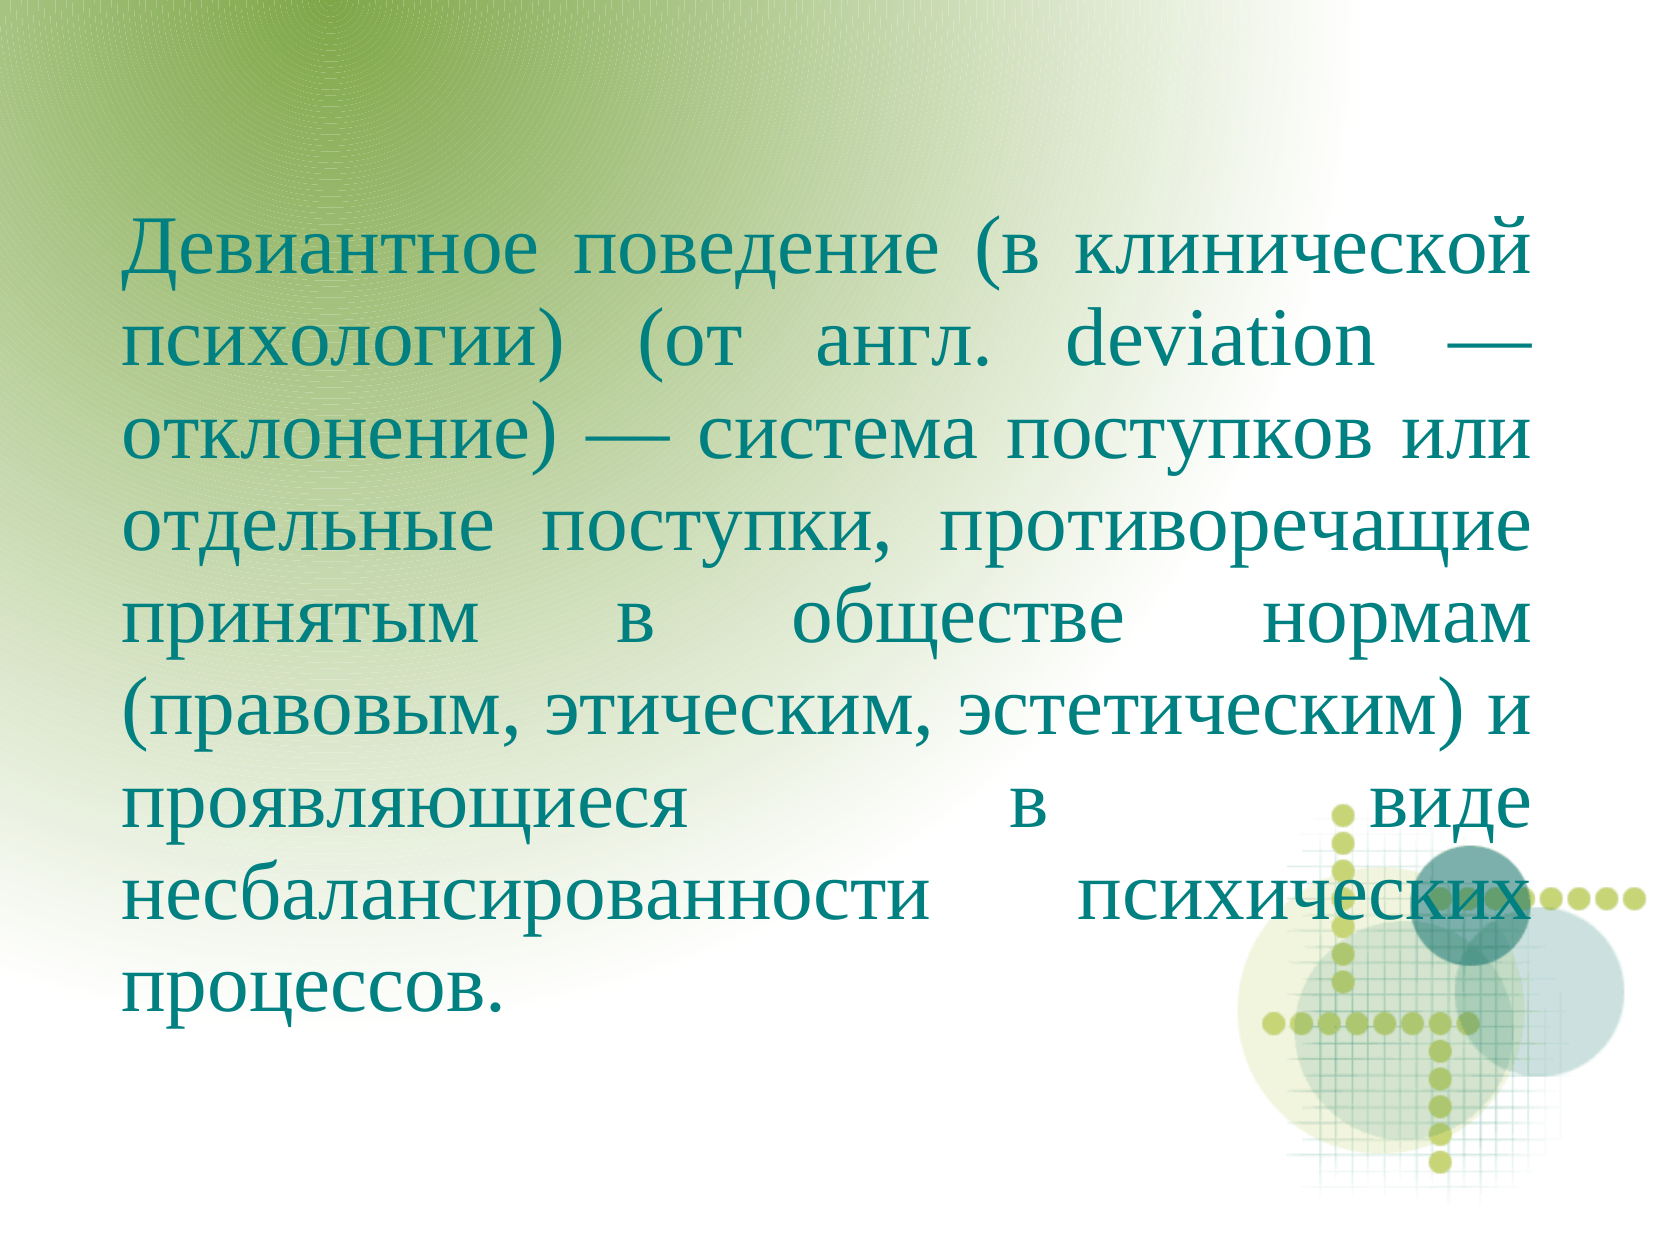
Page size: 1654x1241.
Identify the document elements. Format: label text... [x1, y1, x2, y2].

subtitle Девиантное поведение (в клинической психологии) (от англ. deviation — отклонение) — система поступков или отдельные поступки, противоречащие принятым в обществе нормам (правовым, этическим, эстетическим) и проявляющиеся в виде несбалансированности психических процессов. [121, 102, 1534, 1126]
picture [1224, 792, 1654, 1211]
